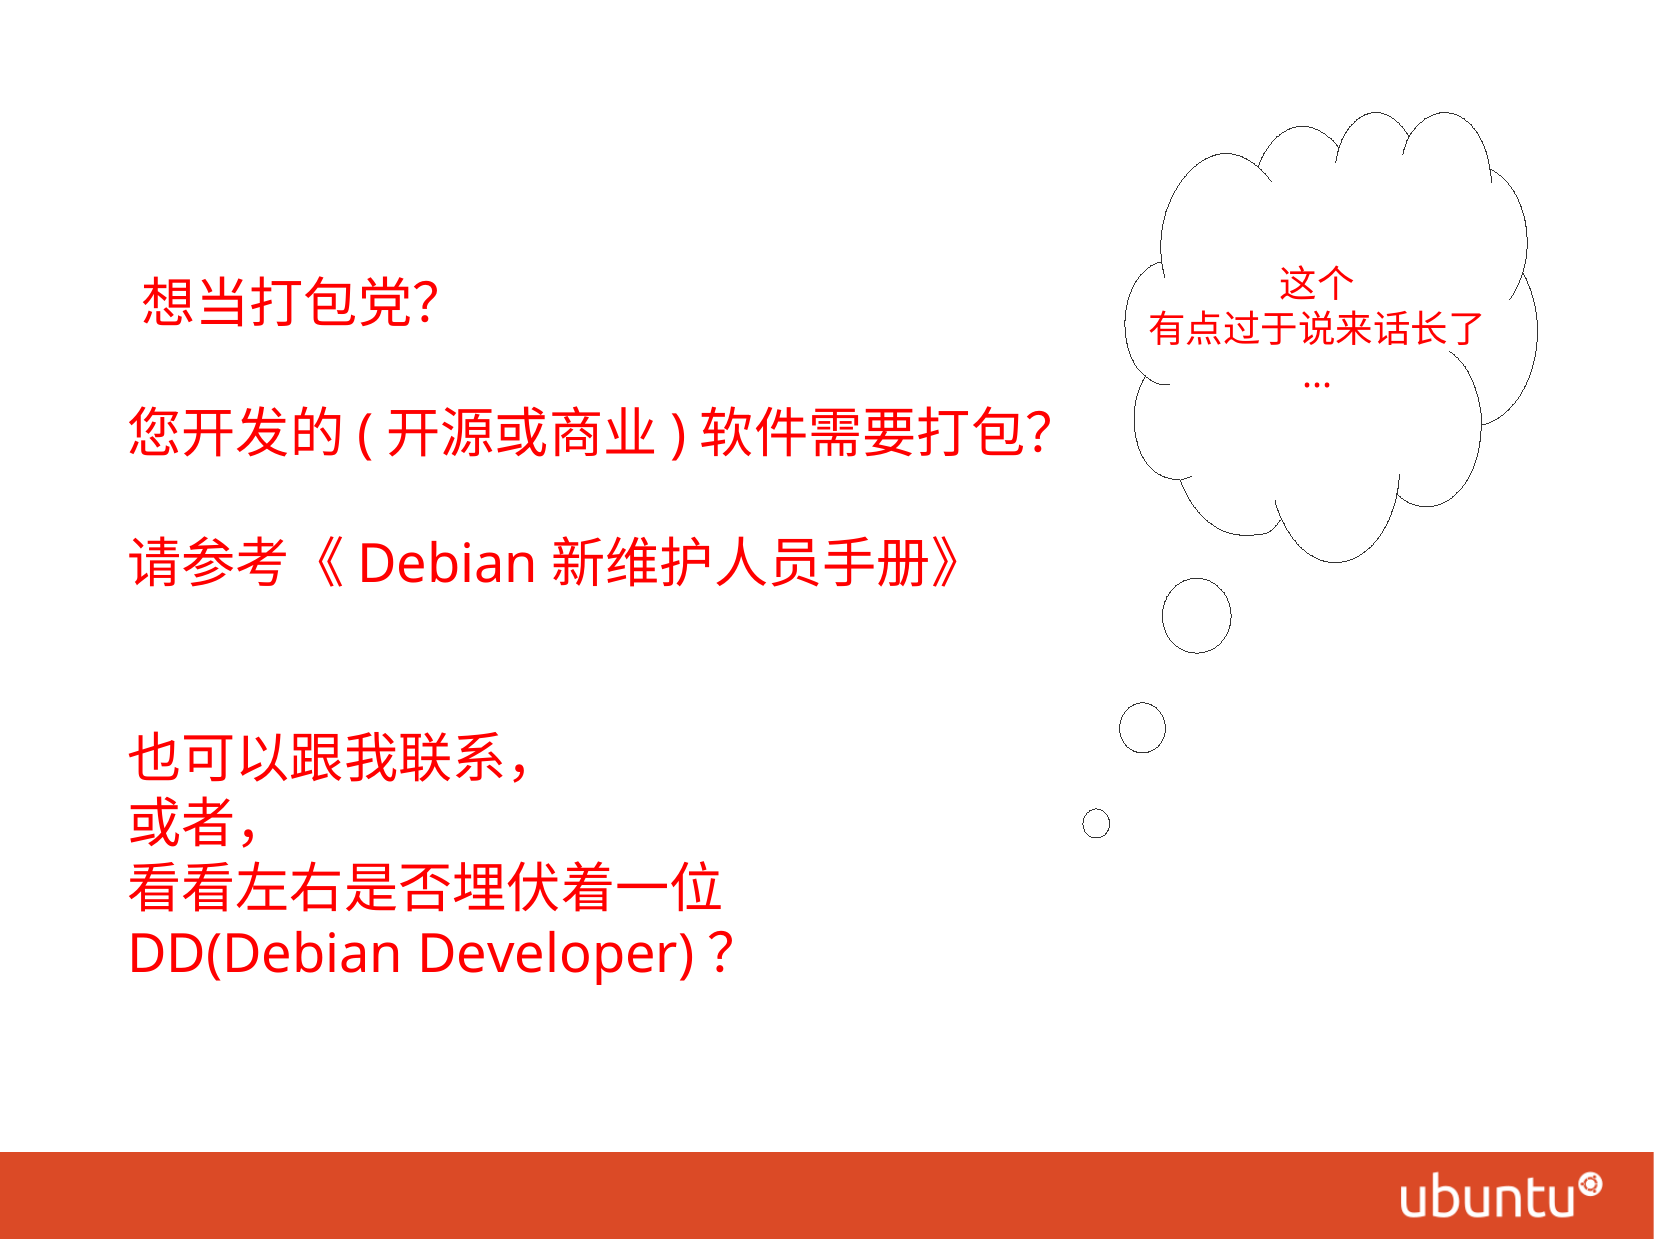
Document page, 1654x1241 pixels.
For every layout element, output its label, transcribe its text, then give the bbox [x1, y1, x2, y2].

text_box 这个 有点过于说来话长了 ... [1124, 112, 1538, 563]
picture [0, 1152, 1654, 1239]
text_box 想当打包党？ 您开发的(开源或商业)软件需要打包？ 请参考《Debian新维护人员手册》 也可以跟我联系， 或者， 看看左右是否埋伏着一位 DD(Debian Developer)？ [112, 149, 1388, 1013]
text_box 这个 有点过于说来话长了 ... [1119, 702, 1166, 753]
text_box 这个 有点过于说来话长了 ... [1082, 808, 1110, 838]
text_box 这个 有点过于说来话长了 ... [1162, 578, 1232, 654]
